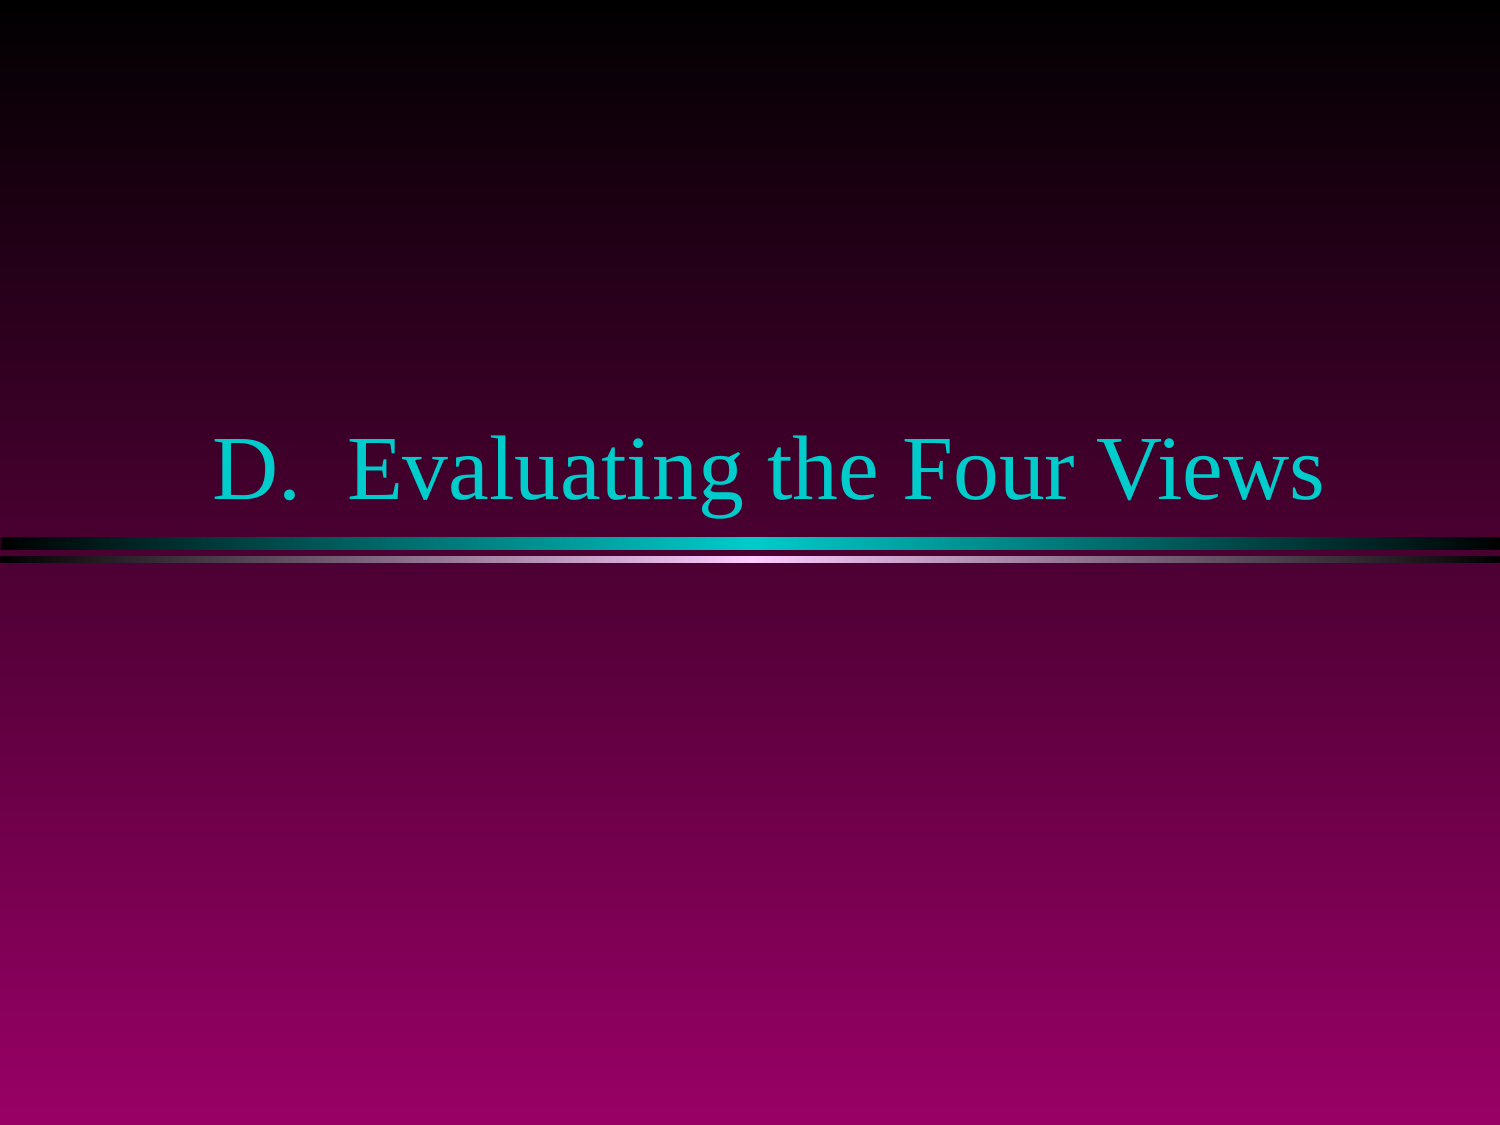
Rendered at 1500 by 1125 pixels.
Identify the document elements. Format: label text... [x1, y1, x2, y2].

title D. Evaluating the Four Views [118, 374, 1422, 563]
